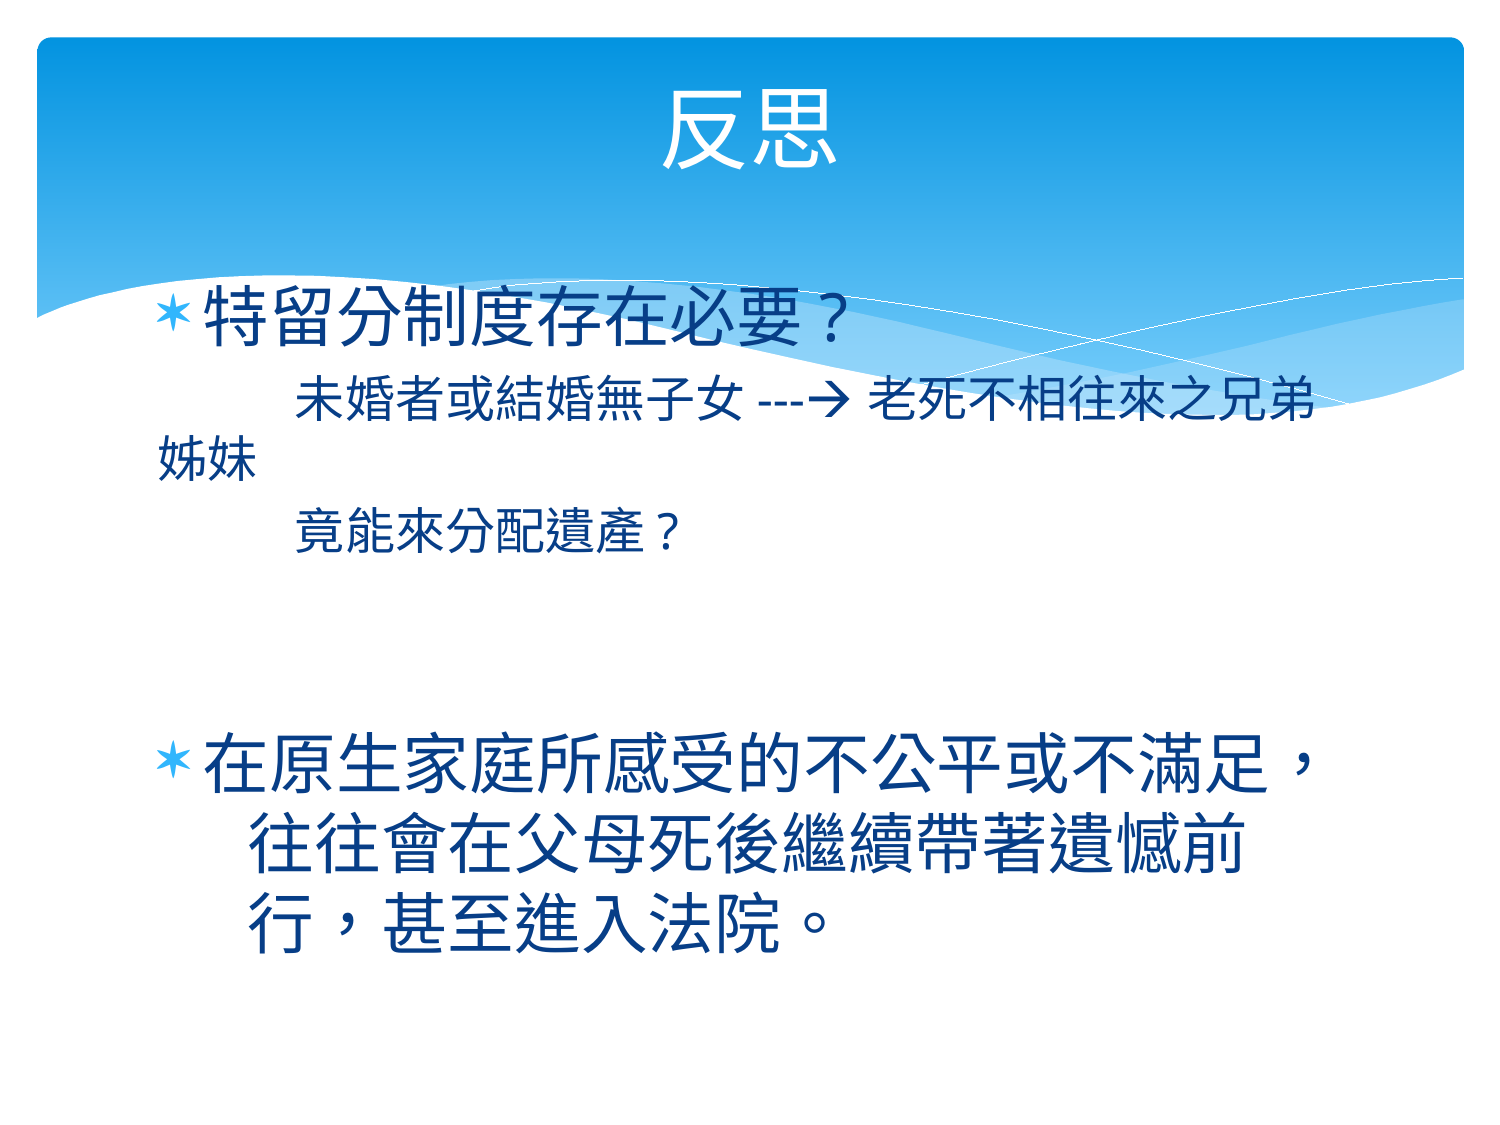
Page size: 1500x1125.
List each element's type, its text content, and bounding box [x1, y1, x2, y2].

title 反思 [75, 55, 1426, 197]
list 特留分制度存在必要? 未婚者或結婚無子女---老死不相往來之兄弟姊妹 竟能來分配遺產? 在原生家庭所感受的不公平或不滿足，往往會在父母死後繼續帶著遺憾前行，甚至進入法院。 [142, 267, 1359, 1005]
